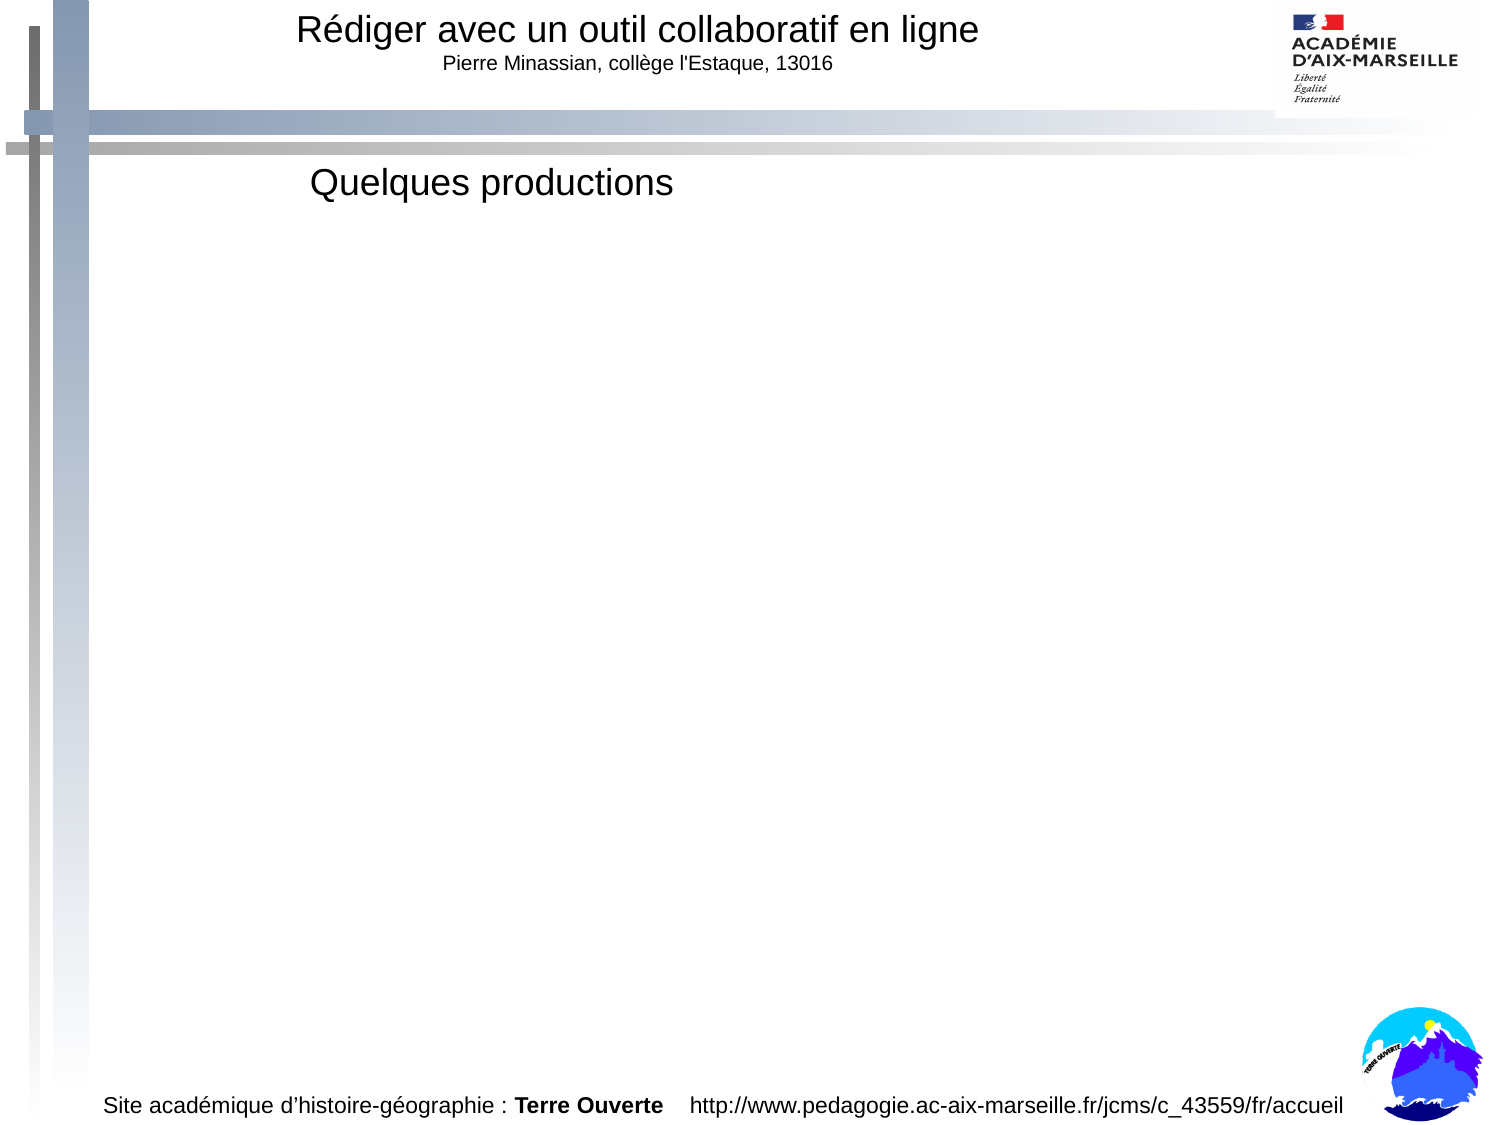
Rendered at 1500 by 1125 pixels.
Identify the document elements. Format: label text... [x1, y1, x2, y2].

text_box Site académique d’histoire-géographie : Terre Ouverte http://www.pedagogie.ac-aix-marseille.fr/jcms/c_43559/fr/accueil [88, 1083, 1361, 1125]
picture [1360, 1006, 1484, 1122]
text_box [5, 0, 1454, 1121]
picture [1275, 0, 1476, 118]
text_box Rédiger avec un outil collaboratif en ligne Pierre Minassian, collège l'Estaque, 13016 [88, 0, 1188, 83]
text_box Quelques productions [295, 154, 1004, 212]
